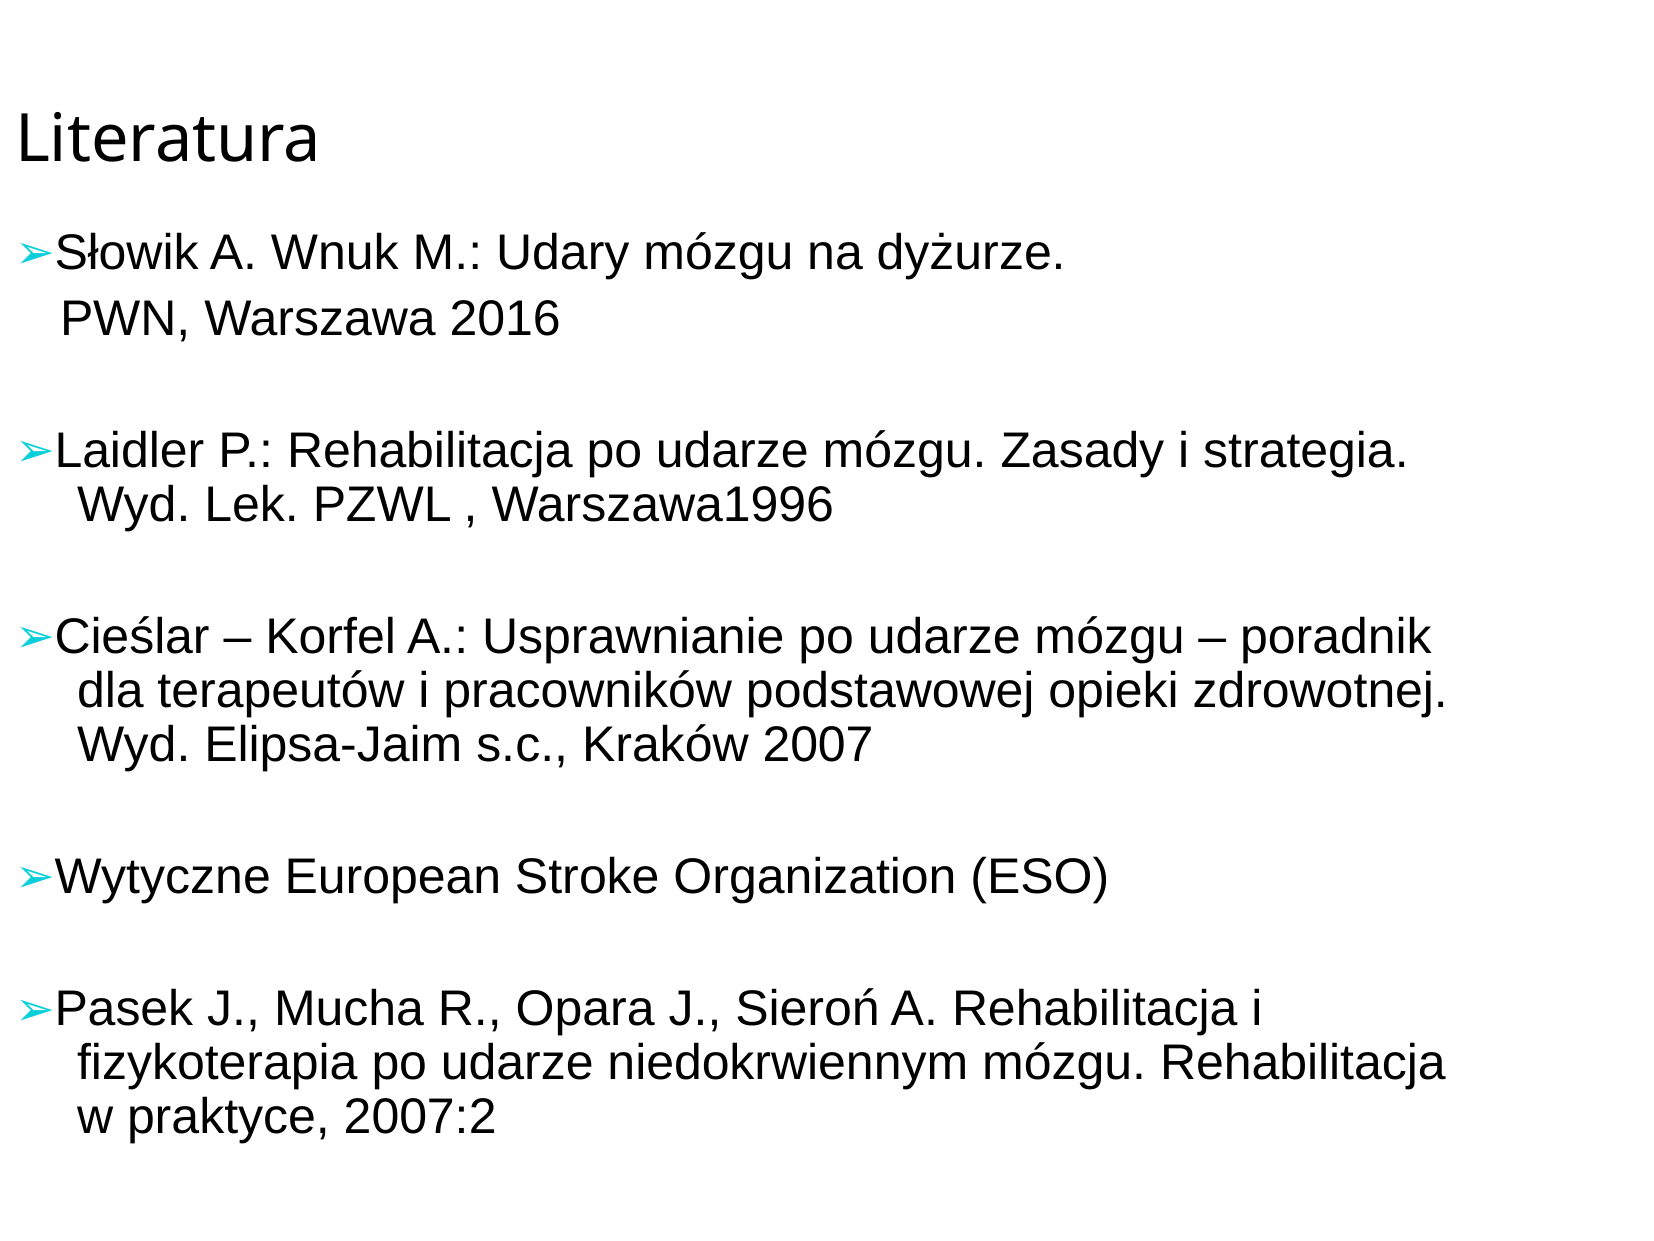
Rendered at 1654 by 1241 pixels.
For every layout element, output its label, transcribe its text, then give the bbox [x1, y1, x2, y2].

title Literatura [0, 64, 1489, 216]
list Słowik A. Wnuk M.: Udary mózgu na dyżurze. PWN, Warszawa 2016 Laidler P.: Rehabilitacja po udarze mózgu. Zasady i strategia. Wyd. Lek. PZWL , Warszawa1996 Cieślar – Korfel A.: Usprawnianie po udarze mózgu – poradnik dla terapeutów i pracowników podstawowej opieki zdrowotnej. Wyd. Elipsa-Jaim s.c., Kraków 2007 Wytyczne European Stroke Organization (ESO) Pasek J., Mucha R., Opara J., Sieroń A. Rehabilitacja i fizykoterapia po udarze niedokrwiennym mózgu. Rehabilitacja w praktyce, 2007:2 [0, 218, 1489, 1176]
